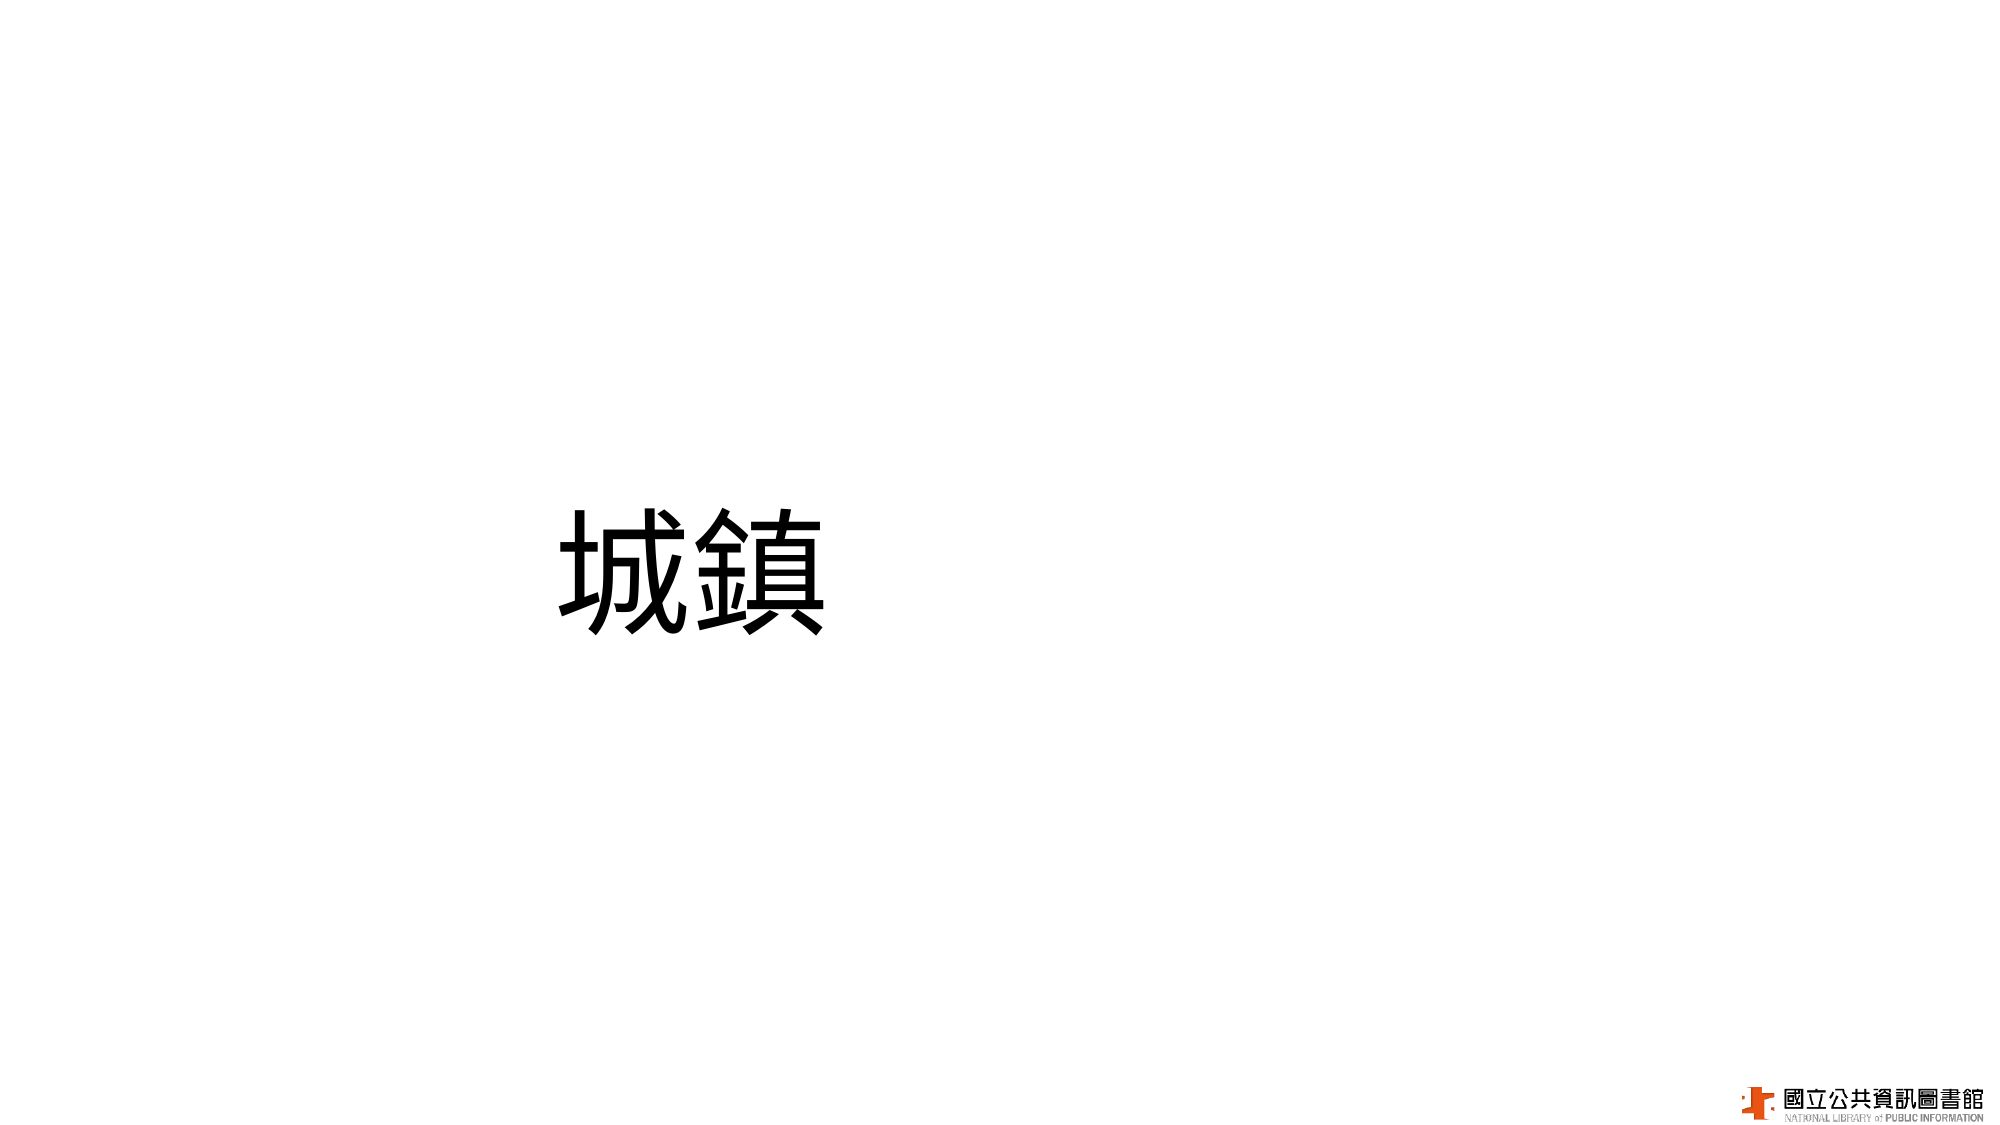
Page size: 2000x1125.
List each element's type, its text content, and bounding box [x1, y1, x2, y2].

text_box 城鎮 [539, 479, 848, 662]
